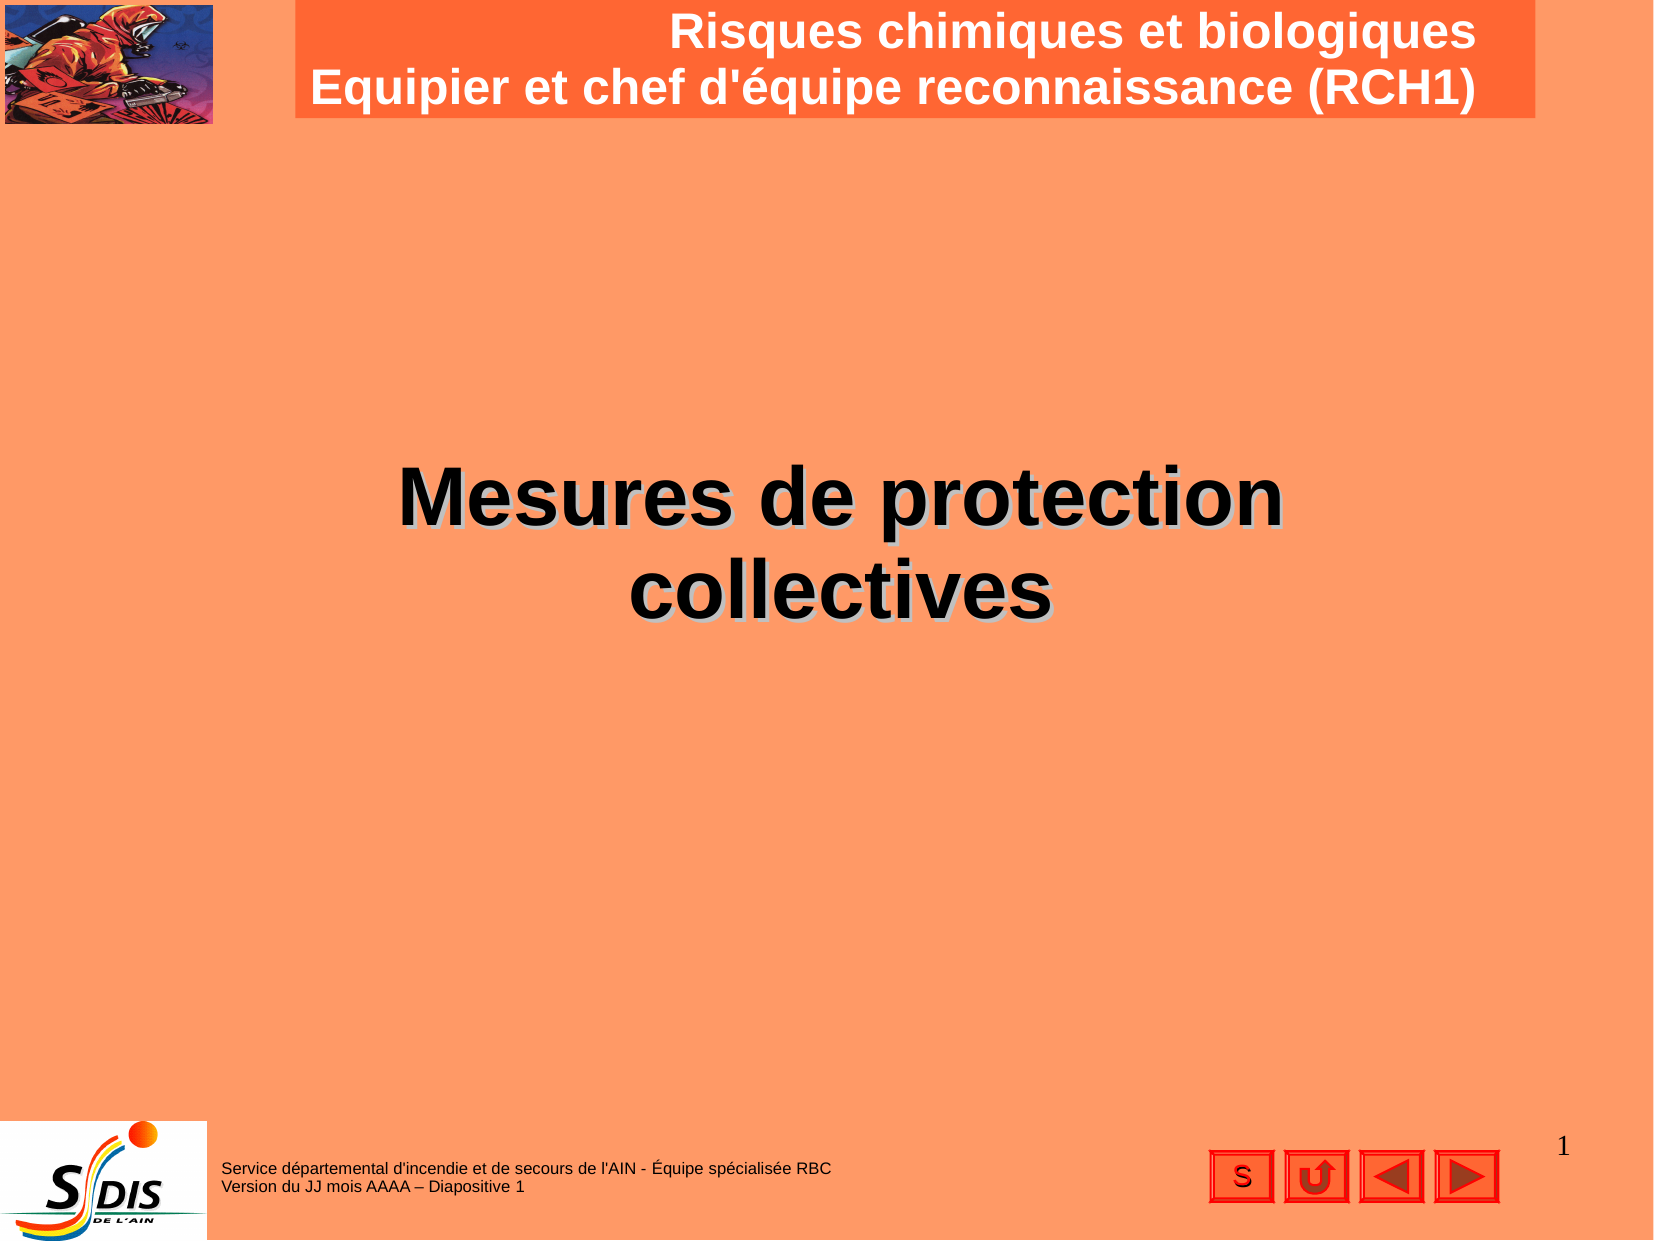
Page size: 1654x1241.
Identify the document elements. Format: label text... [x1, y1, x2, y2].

text_box Mesures de protection collectives [295, 442, 1388, 680]
text_box <numéro> [1185, 1129, 1571, 1216]
picture [0, 1121, 207, 1241]
picture [5, 5, 213, 124]
